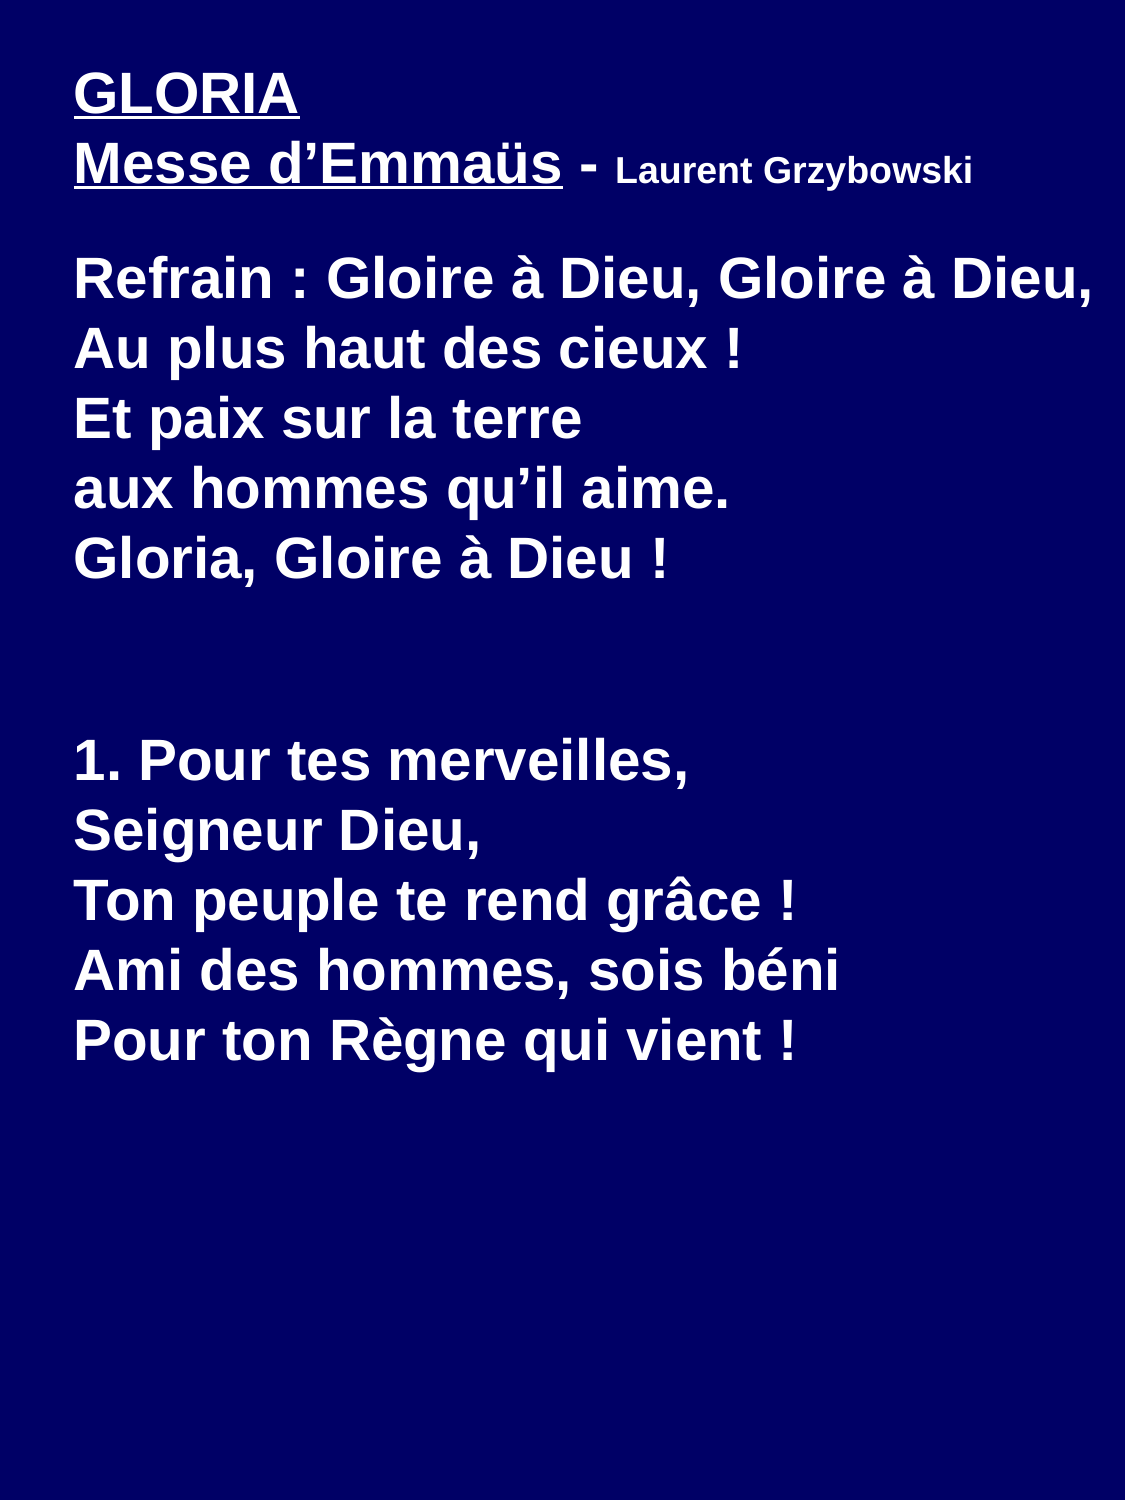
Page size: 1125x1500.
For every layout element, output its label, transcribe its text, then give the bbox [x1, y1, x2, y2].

text_box GLORIA Messe d’Emmaüs - Laurent Grzybowski Refrain : Gloire à Dieu, Gloire à Dieu, Au plus haut des cieux ! Et paix sur la terre aux hommes qu’il aime. Gloria, Gloire à Dieu ! 1. Pour tes merveilles, Seigneur Dieu, Ton peuple te rend grâce ! Ami des hommes, sois béni Pour ton Règne qui vient ! [59, 47, 1125, 1496]
